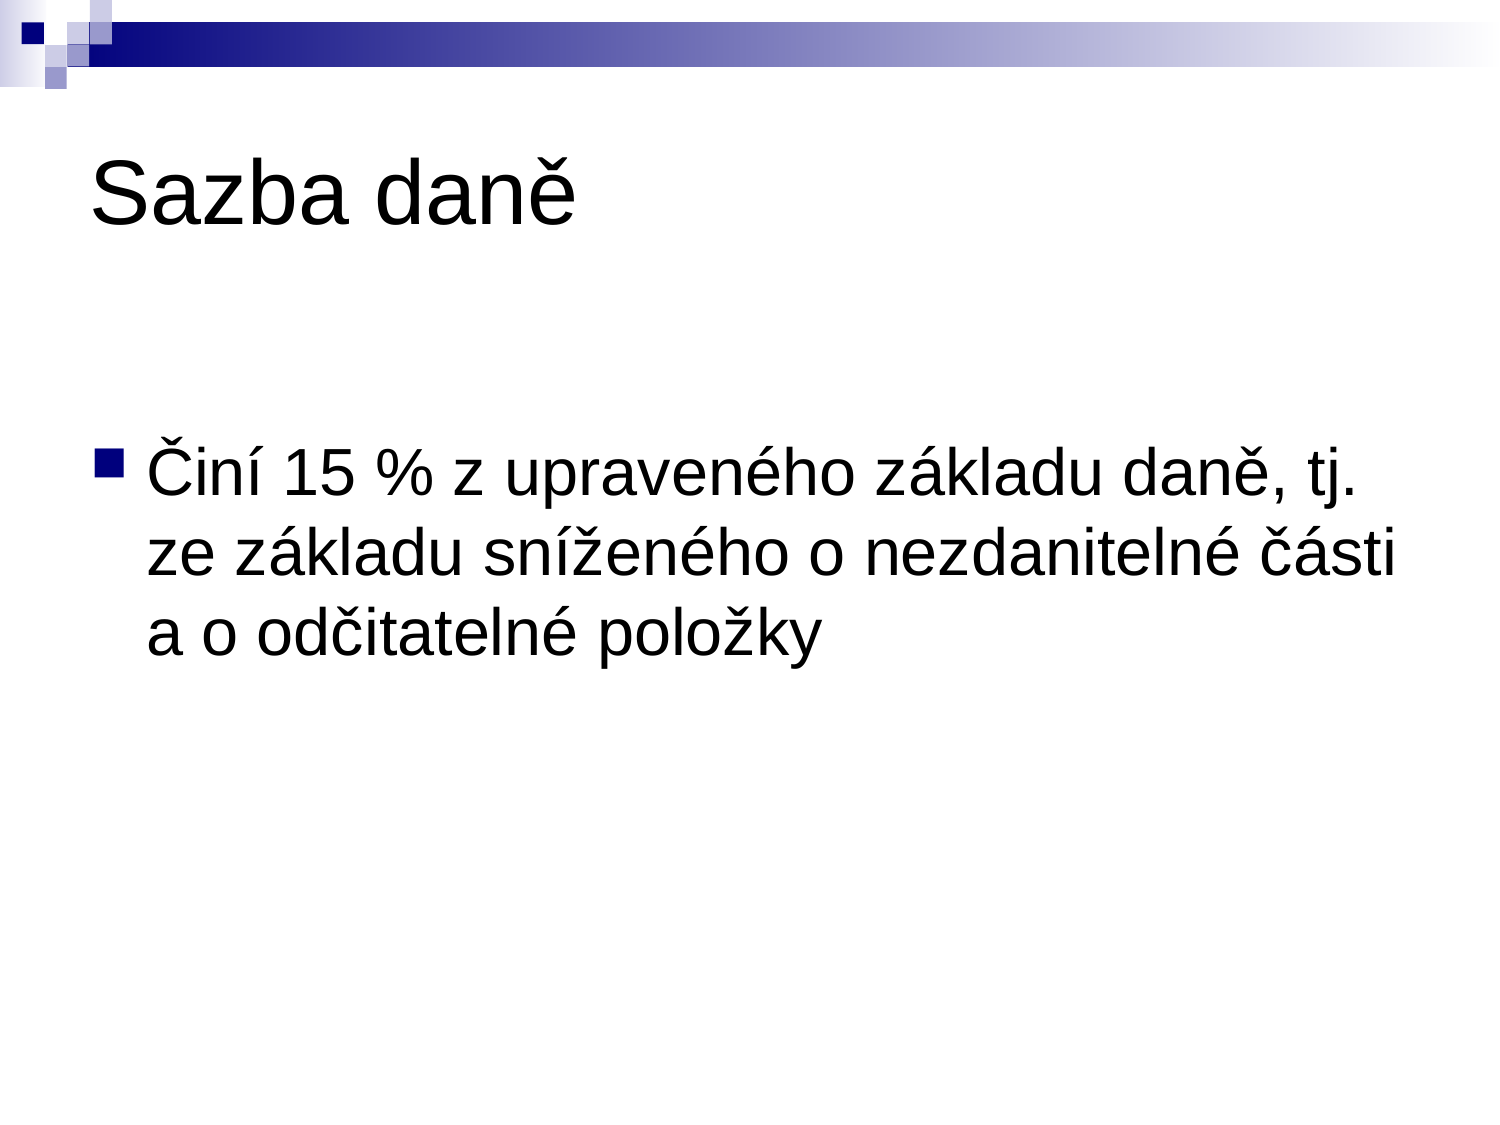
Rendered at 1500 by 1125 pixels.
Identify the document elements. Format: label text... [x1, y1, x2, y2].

title Sazba daně [75, 75, 1426, 301]
list Činí 15 % z upraveného základu daně, tj. ze základu sníženého o nezdanitelné části a o odčitatelné položky [75, 324, 1426, 963]
